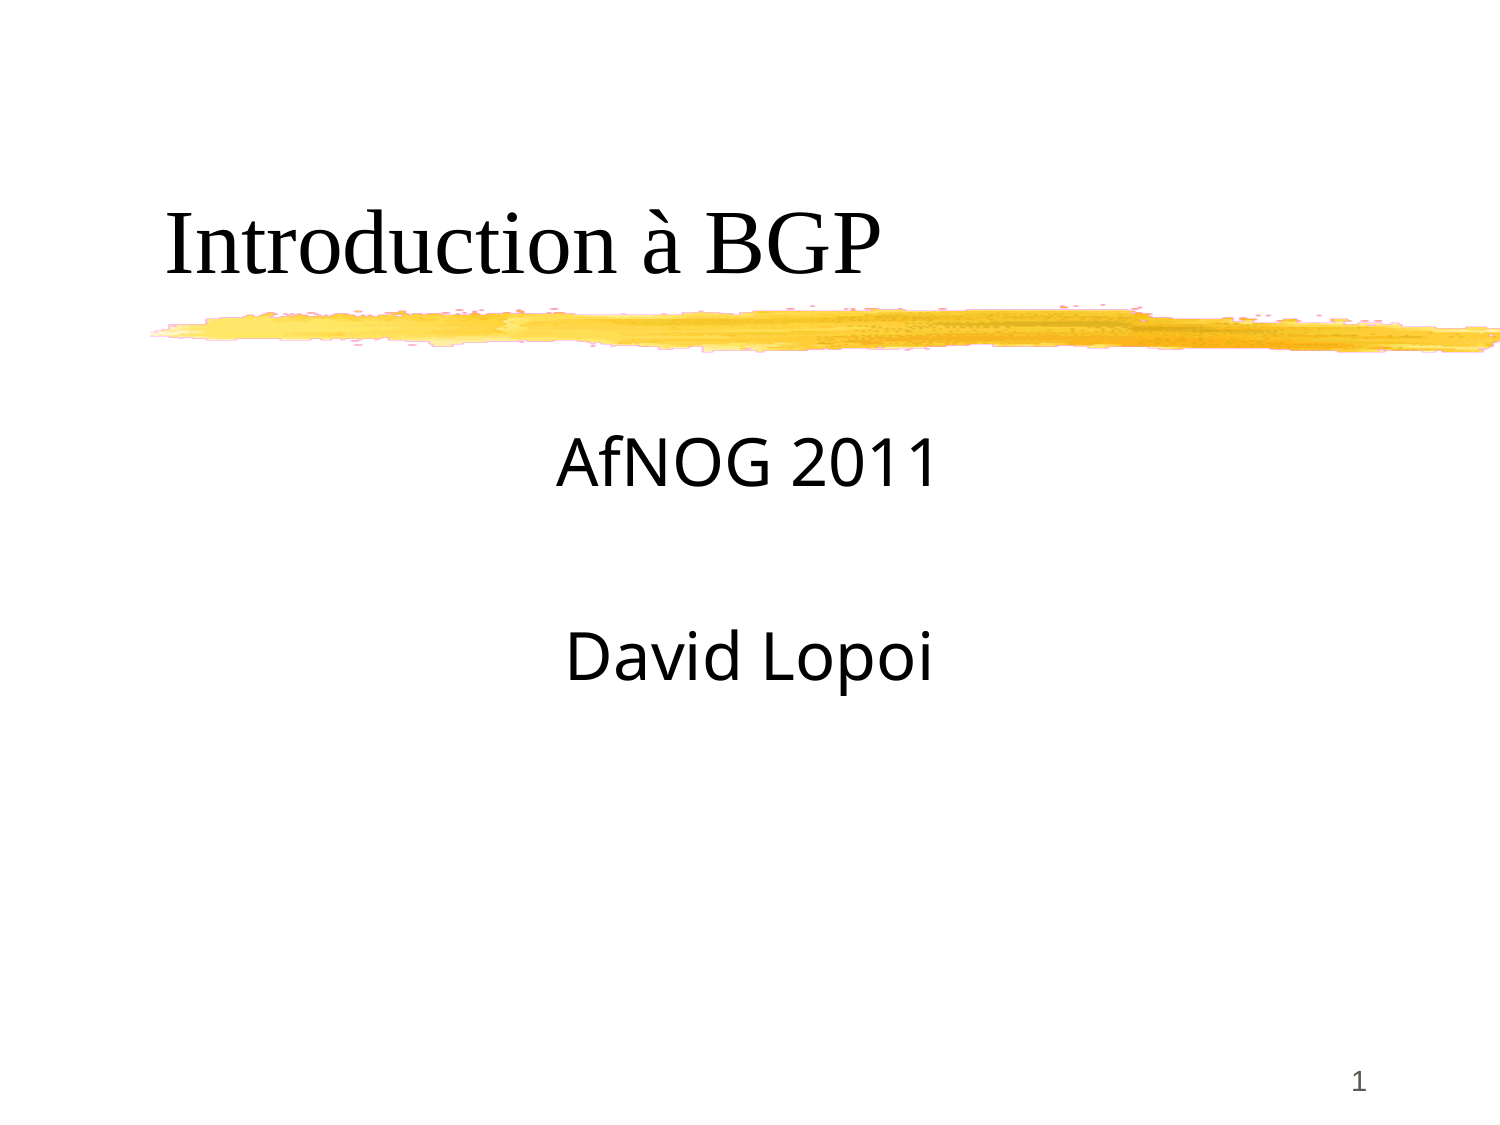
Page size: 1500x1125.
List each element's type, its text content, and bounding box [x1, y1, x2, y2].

text_box AfNOG 2011 David Lopoi [225, 412, 1276, 1085]
title Introduction à BGP [149, 112, 1417, 300]
picture [150, 299, 1500, 363]
text_box 8 [1083, 1021, 1383, 1106]
